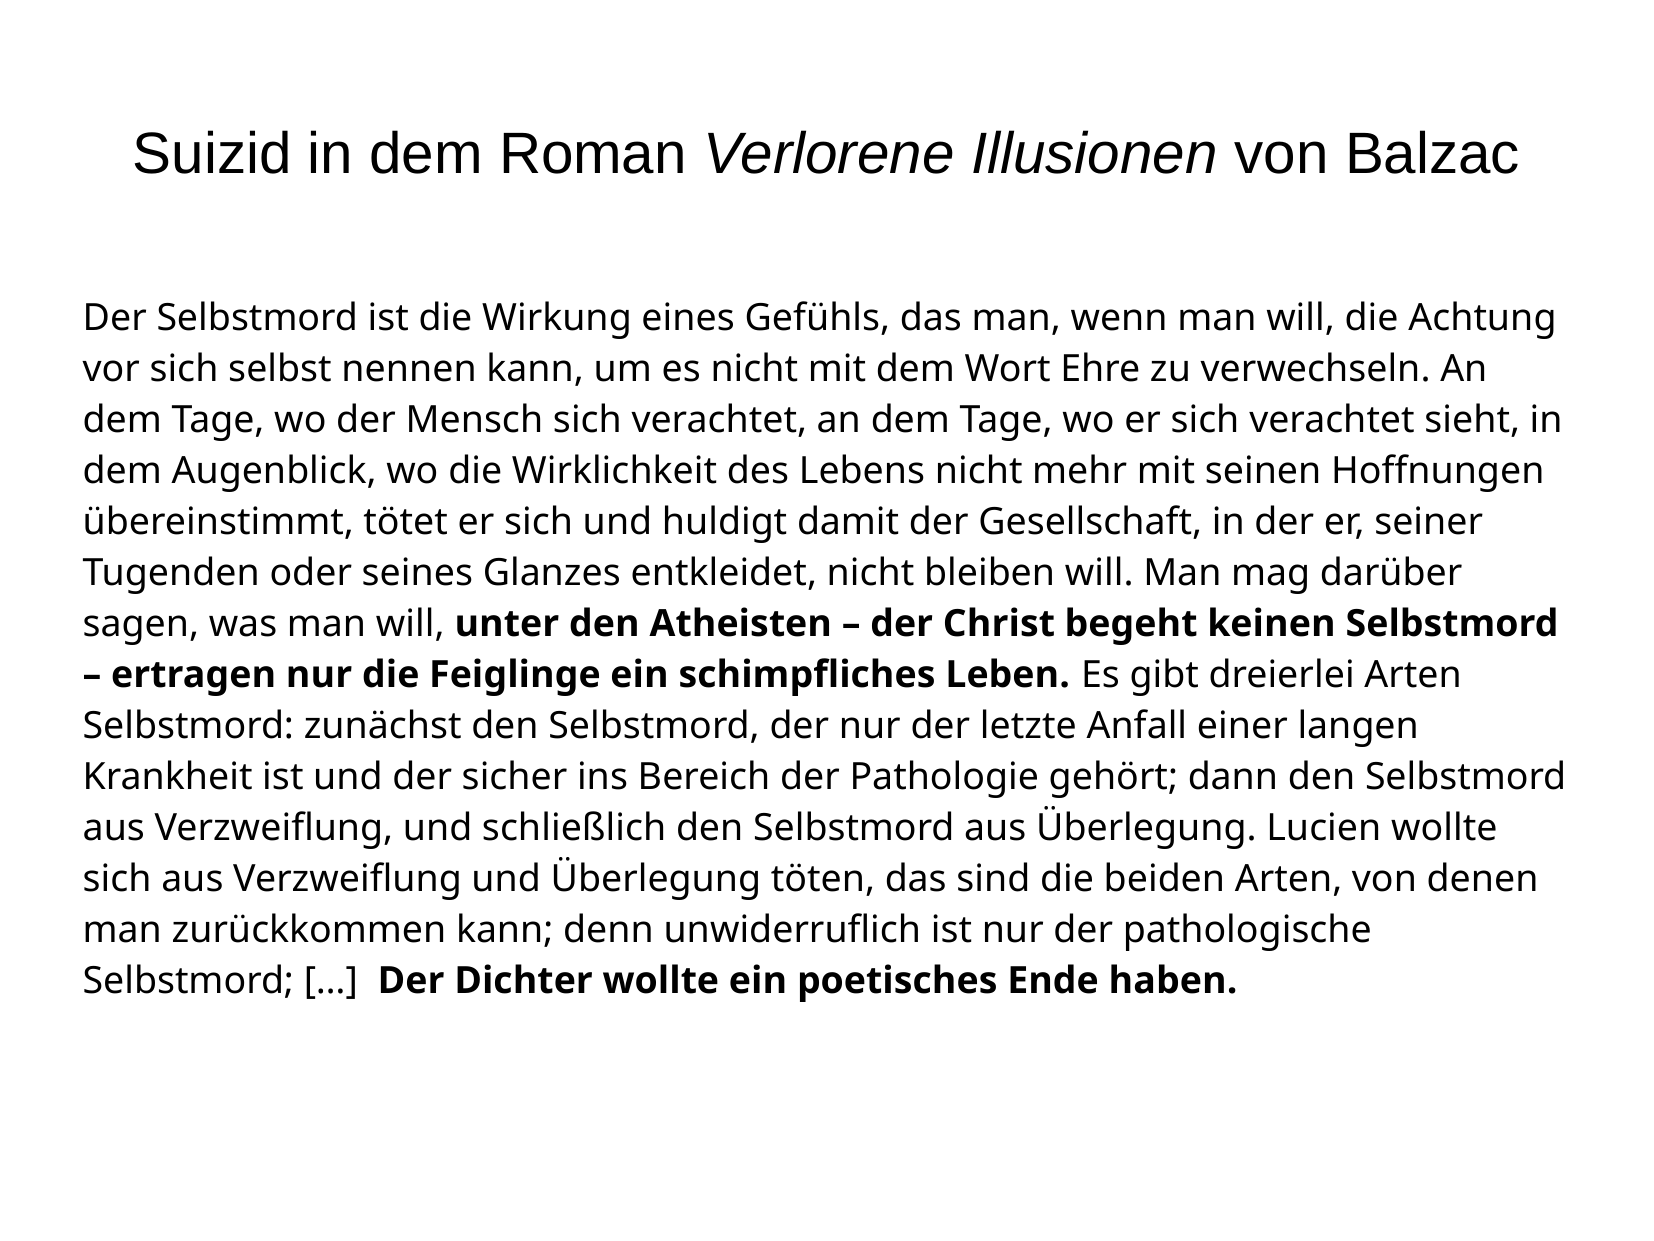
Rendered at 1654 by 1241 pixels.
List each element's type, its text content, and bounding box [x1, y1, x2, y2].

title Suizid in dem Roman Verlorene Illusionen von Balzac [82, 49, 1571, 257]
list Der Selbstmord ist die Wirkung eines Gefühls, das man, wenn man will, die Achtung vor sich selbst nennen kann, um es nicht mit dem Wort Ehre zu verwechseln. An dem Tage, wo der Mensch sich verachtet, an dem Tage, wo er sich verachtet sieht, in dem Augenblick, wo die Wirklichkeit des Lebens nicht mehr mit seinen Hoffnungen übereinstimmt, tötet er sich und huldigt damit der Gesellschaft, in der er, seiner Tugenden oder seines Glanzes entkleidet, nicht bleiben will. Man mag darüber sagen, was man will, unter den Atheisten – der Christ begeht keinen Selbstmord – ertragen nur die Feiglinge ein schimpfliches Leben. Es gibt dreierlei Arten Selbstmord: zunächst den Selbstmord, der nur der letzte Anfall einer langen Krankheit ist und der sicher ins Bereich der Pathologie gehört; dann den Selbstmord aus Verzweiflung, und schließlich den Selbstmord aus Überlegung. Lucien wollte sich aus Verzweiflung und Überlegung töten, das sind die beiden Arten, von denen man zurückkommen kann; denn unwiderruflich ist nur der pathologische Selbstmord; […] Der Dichter wollte ein poetisches Ende haben. [82, 290, 1571, 1010]
